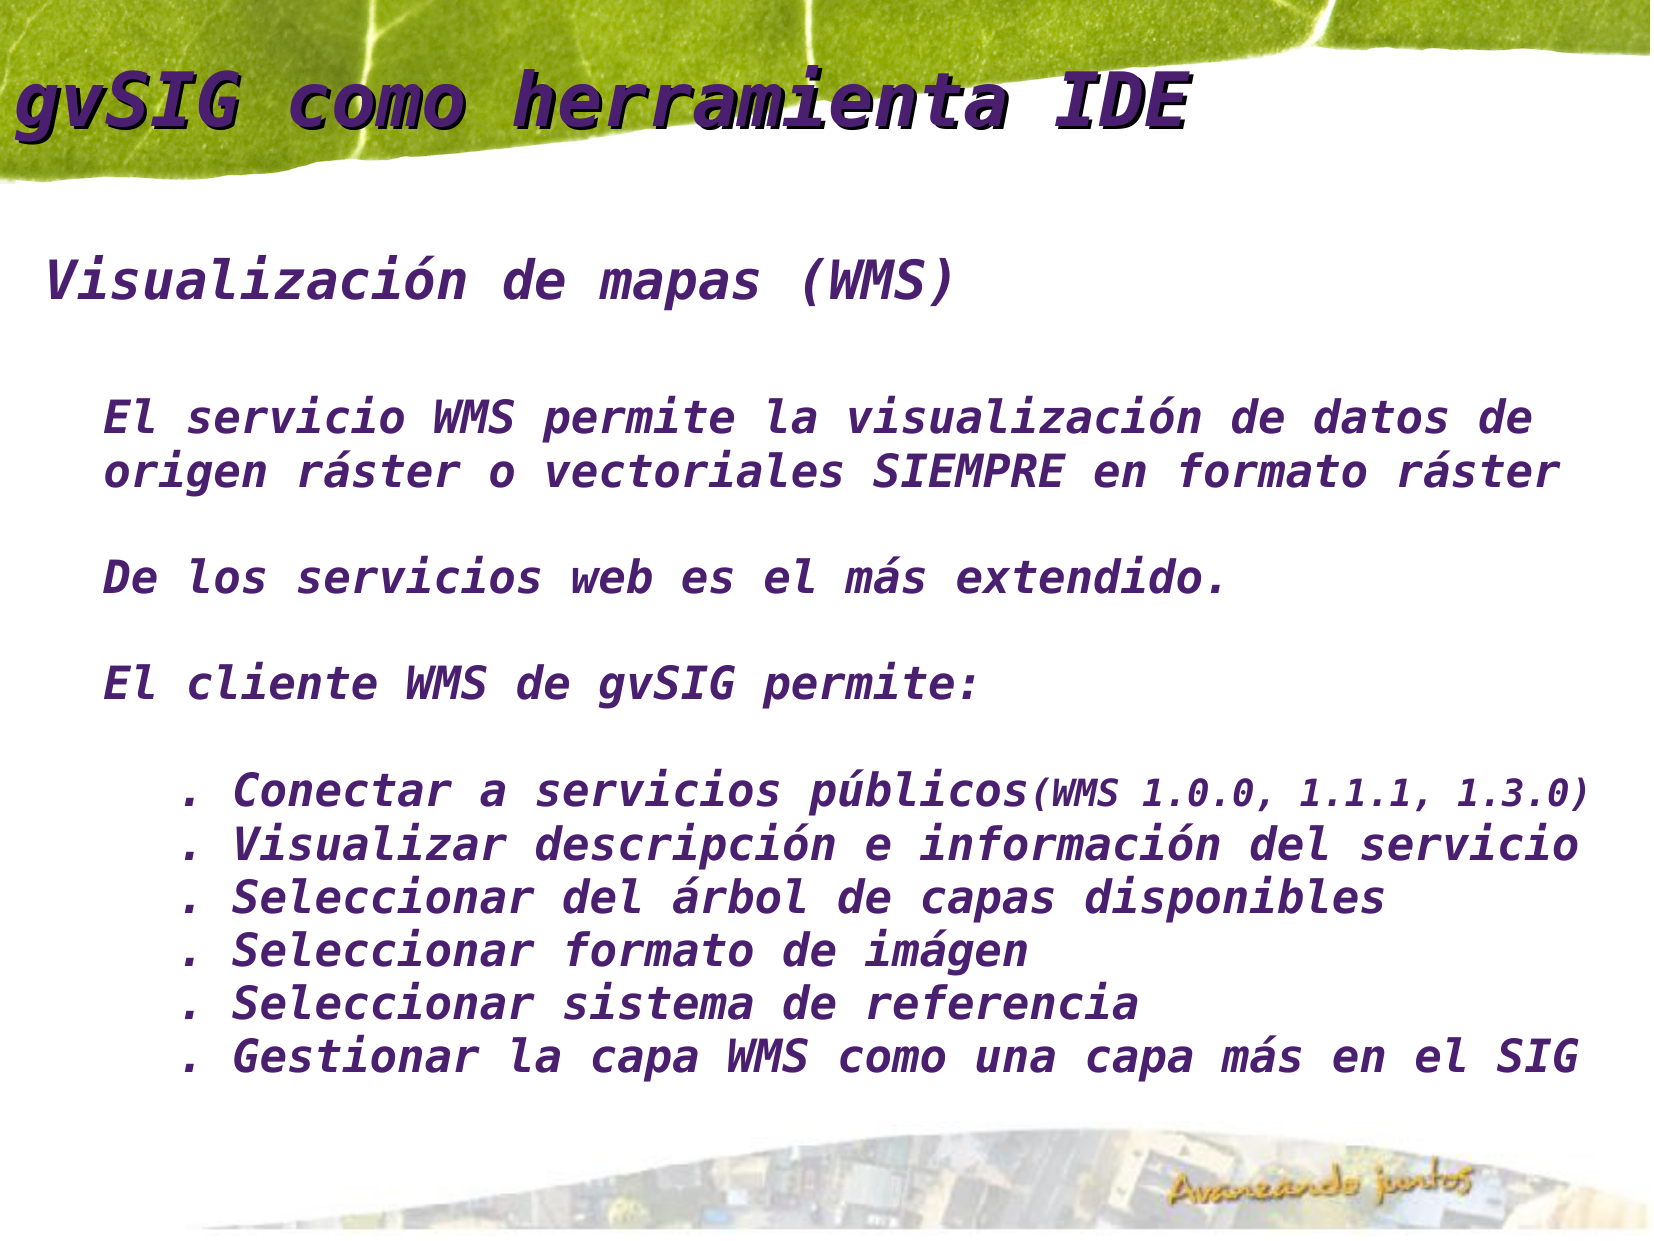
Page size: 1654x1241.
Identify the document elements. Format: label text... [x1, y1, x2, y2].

text_box gvSIG como herramienta IDE [0, 5, 1418, 154]
picture [0, 0, 1650, 184]
text_box El servicio WMS permite la visualización de datos de origen ráster o vectoriales SIEMPRE en formato ráster De los servicios web es el más extendido. El cliente WMS de gvSIG permite: . Conectar a servicios públicos(WMS 1.0.0, 1.1.1, 1.3.0) . Visualizar descripción e información del servicio . Seleccionar del árbol de capas disponibles . Seleccionar formato de imágen . Seleccionar sistema de referencia . Gestionar la capa WMS como una capa más en el SIG [88, 383, 1625, 1145]
text_box Visualización de mapas (WMS) [29, 242, 1300, 321]
picture [93, 1121, 1654, 1237]
